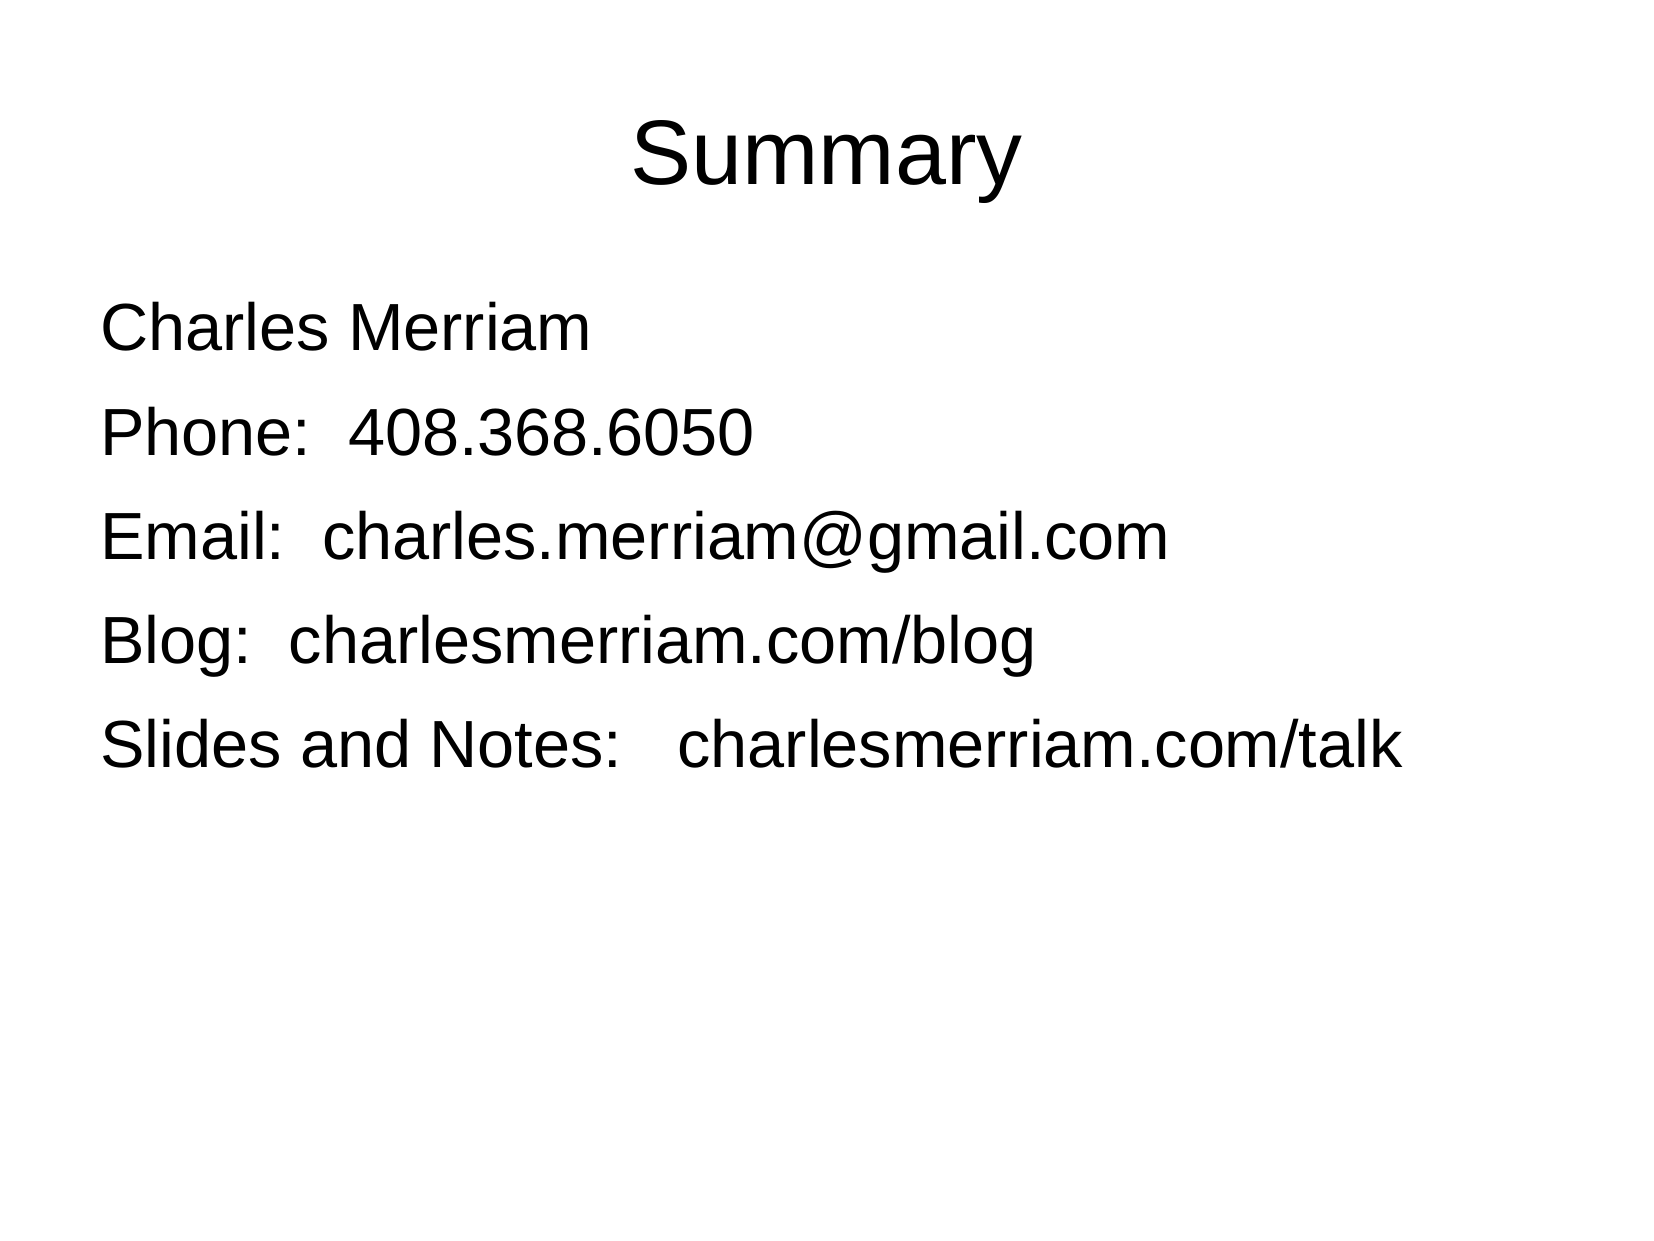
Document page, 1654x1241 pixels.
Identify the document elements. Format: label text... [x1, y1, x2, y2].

title Summary [82, 56, 1571, 250]
list Charles Merriam Phone: 408.368.6050 Email: charles.merriam@gmail.com Blog: charlesmerriam.com/blog Slides and Notes: charlesmerriam.com/talk [82, 290, 1571, 1094]
